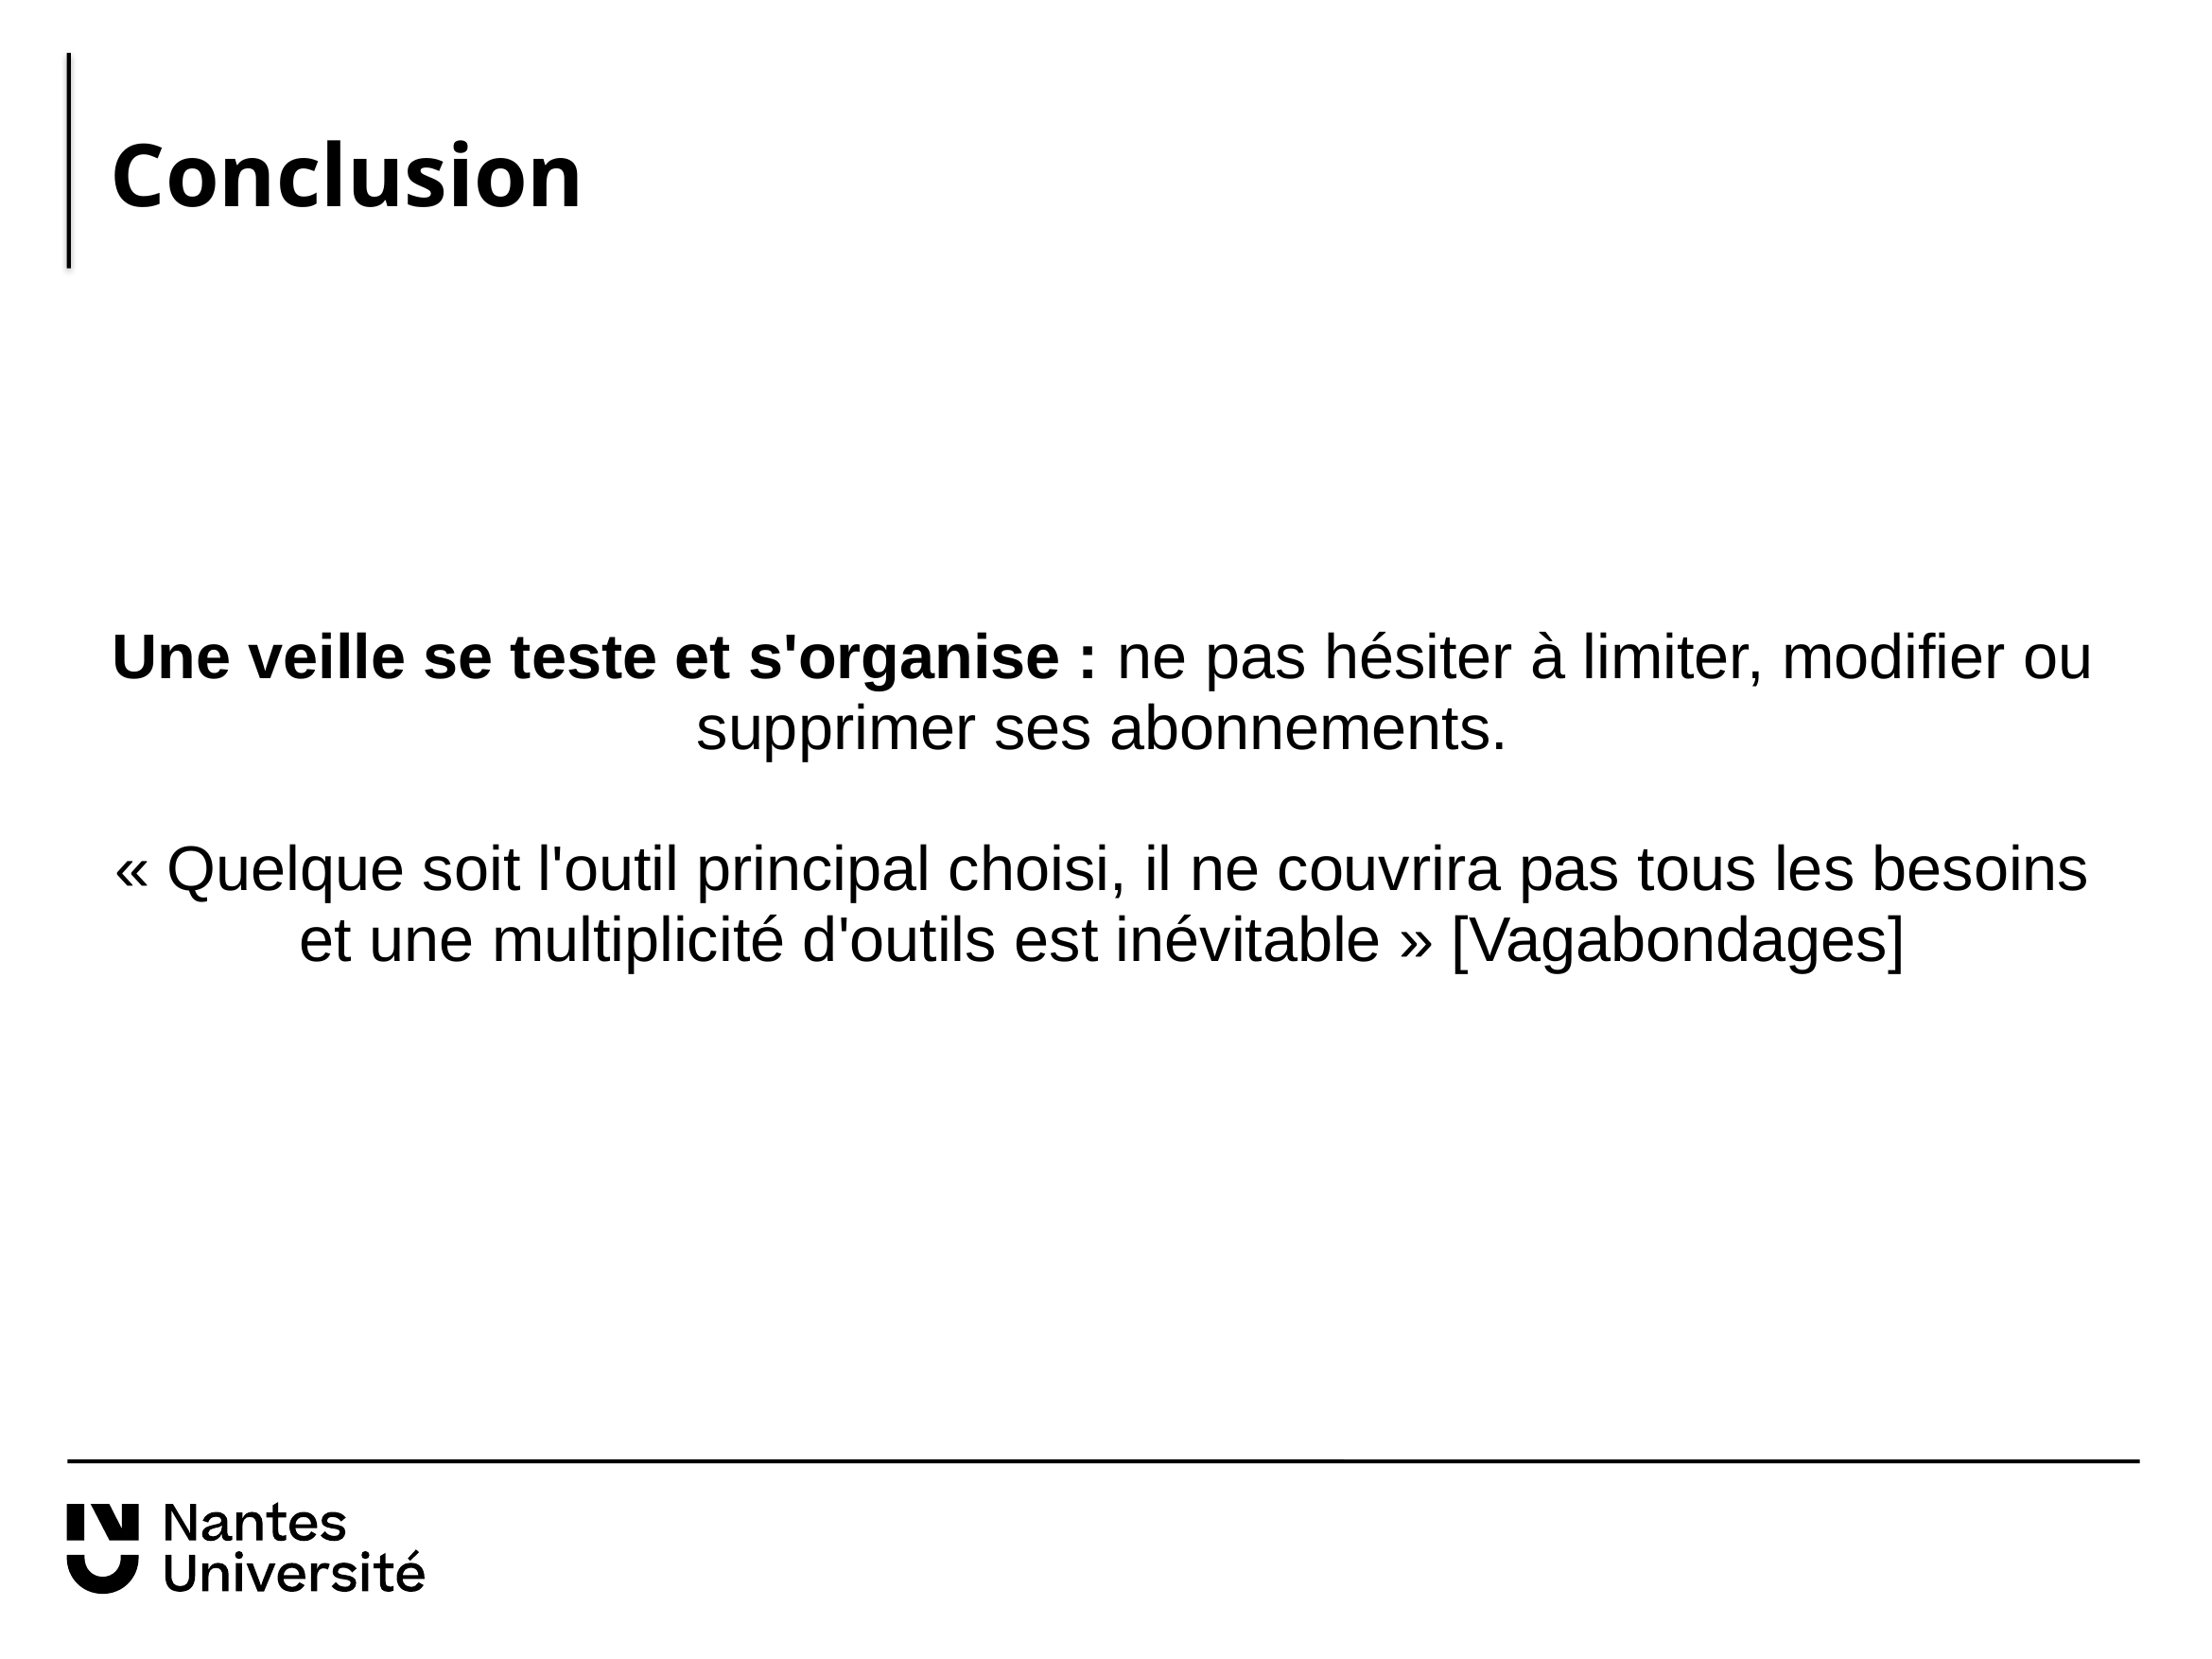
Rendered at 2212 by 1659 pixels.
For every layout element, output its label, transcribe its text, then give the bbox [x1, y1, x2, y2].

title Conclusion [110, 65, 2067, 280]
subtitle Une veille se teste et s'organise : ne pas hésiter à limiter, modifier ou supprimer ses abonnements. « Quelque soit l'outil principal choisi, il ne couvrira pas tous les besoins et une multiplicité d'outils est inévitable » [Vagabondages] [83, 454, 2123, 1142]
